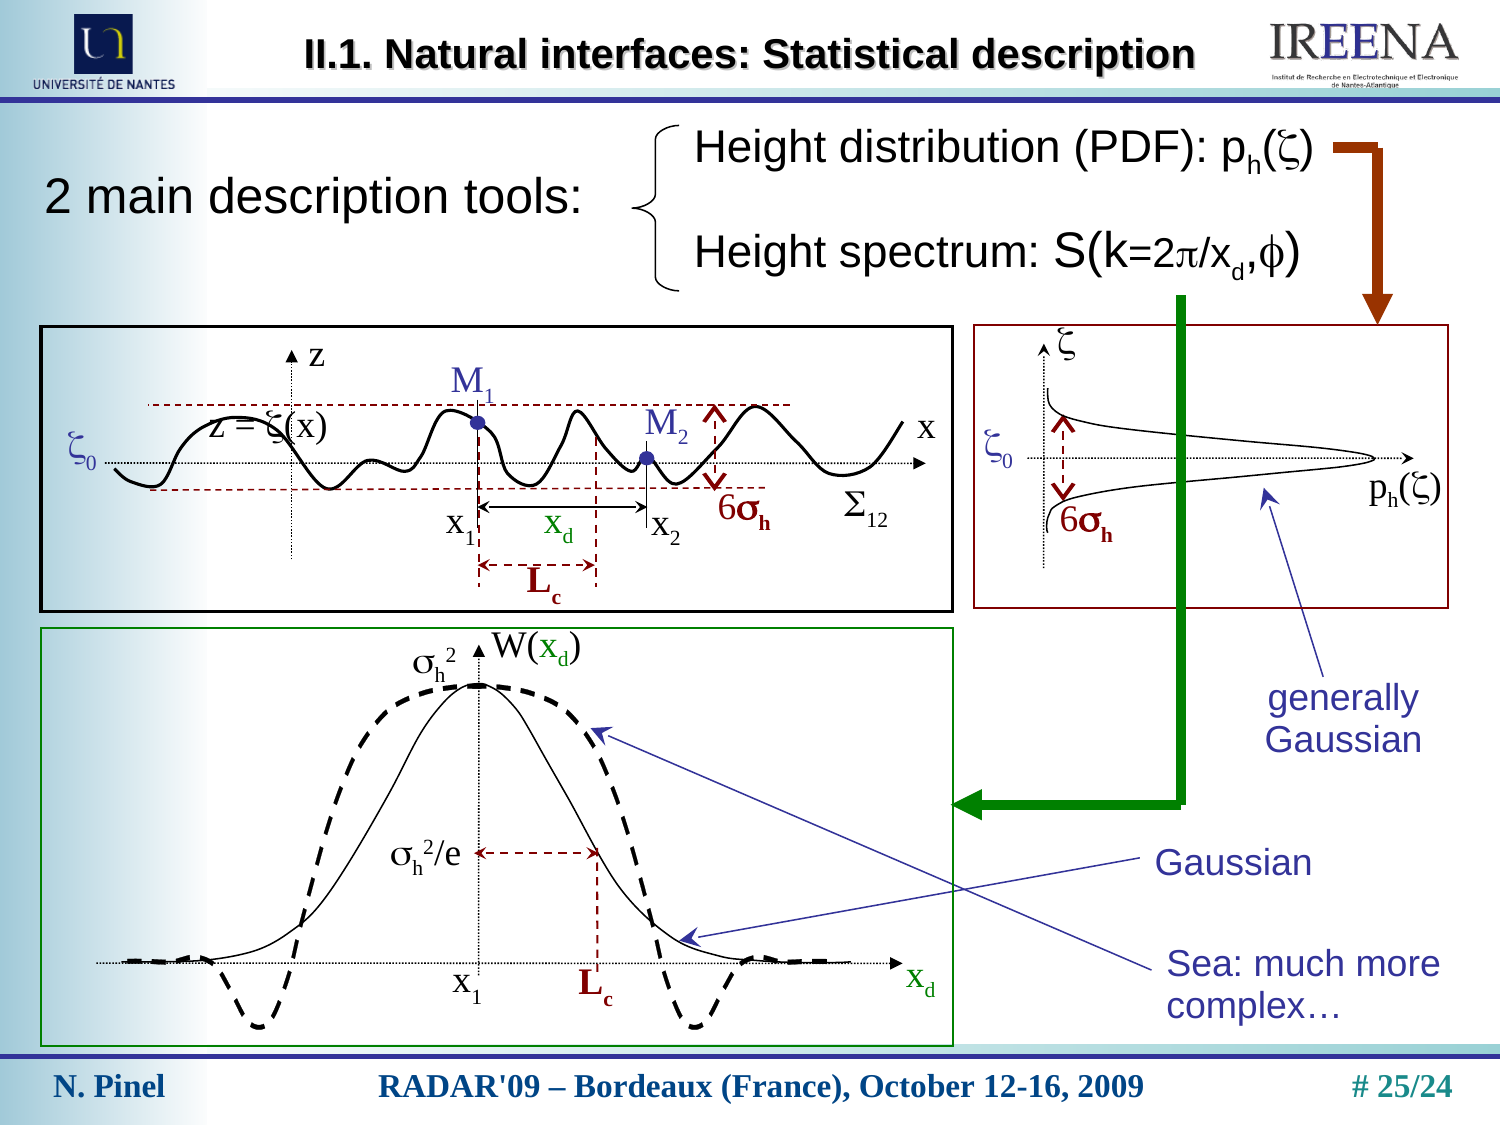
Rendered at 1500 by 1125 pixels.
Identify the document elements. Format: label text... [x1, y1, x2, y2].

list 2 main description tools: [29, 160, 703, 256]
text_box Gaussian [1139, 834, 1341, 892]
text_box Height distribution (PDF): ph() Height spectrum: S(k=2p/xd,) [679, 113, 1500, 294]
text_box 6h [708, 481, 801, 552]
picture [1426, 23, 1459, 89]
text_box z [295, 326, 341, 379]
text_box Lc [565, 954, 629, 1002]
text_box 6h [1066, 493, 1087, 499]
text_box 12 [831, 476, 912, 542]
text_box Sea: much more complex… [1151, 934, 1500, 1035]
text_box h2/e [376, 825, 495, 888]
picture [118, 683, 442, 962]
text_box 6h [1051, 493, 1062, 507]
picture [486, 683, 836, 961]
text_box 0 [58, 420, 139, 508]
text_box x1 [432, 493, 497, 547]
text_box W(xd) [482, 619, 602, 679]
text_box Lc [513, 552, 596, 606]
text_box x [904, 398, 951, 452]
title II.1. Natural interfaces: Statistical description [75, 23, 1426, 103]
picture [118, 685, 836, 1032]
picture [29, 14, 178, 95]
text_box M1 [437, 352, 517, 405]
text_box x1 [439, 952, 512, 1025]
text_box xd [530, 493, 618, 562]
text_box 6h [1051, 493, 1147, 571]
text_box 0 [975, 419, 1084, 508]
text_box [470, 416, 485, 430]
text_box h2 [399, 633, 483, 701]
text_box generally Gaussian [1210, 668, 1477, 769]
text_box ph() [1360, 460, 1461, 536]
text_box xd [892, 947, 958, 1012]
text_box [639, 451, 654, 465]
text_box z = (x) [195, 397, 355, 450]
text_box M2 [631, 394, 719, 448]
text_box x2 [638, 495, 703, 548]
text_box  [1048, 324, 1131, 403]
